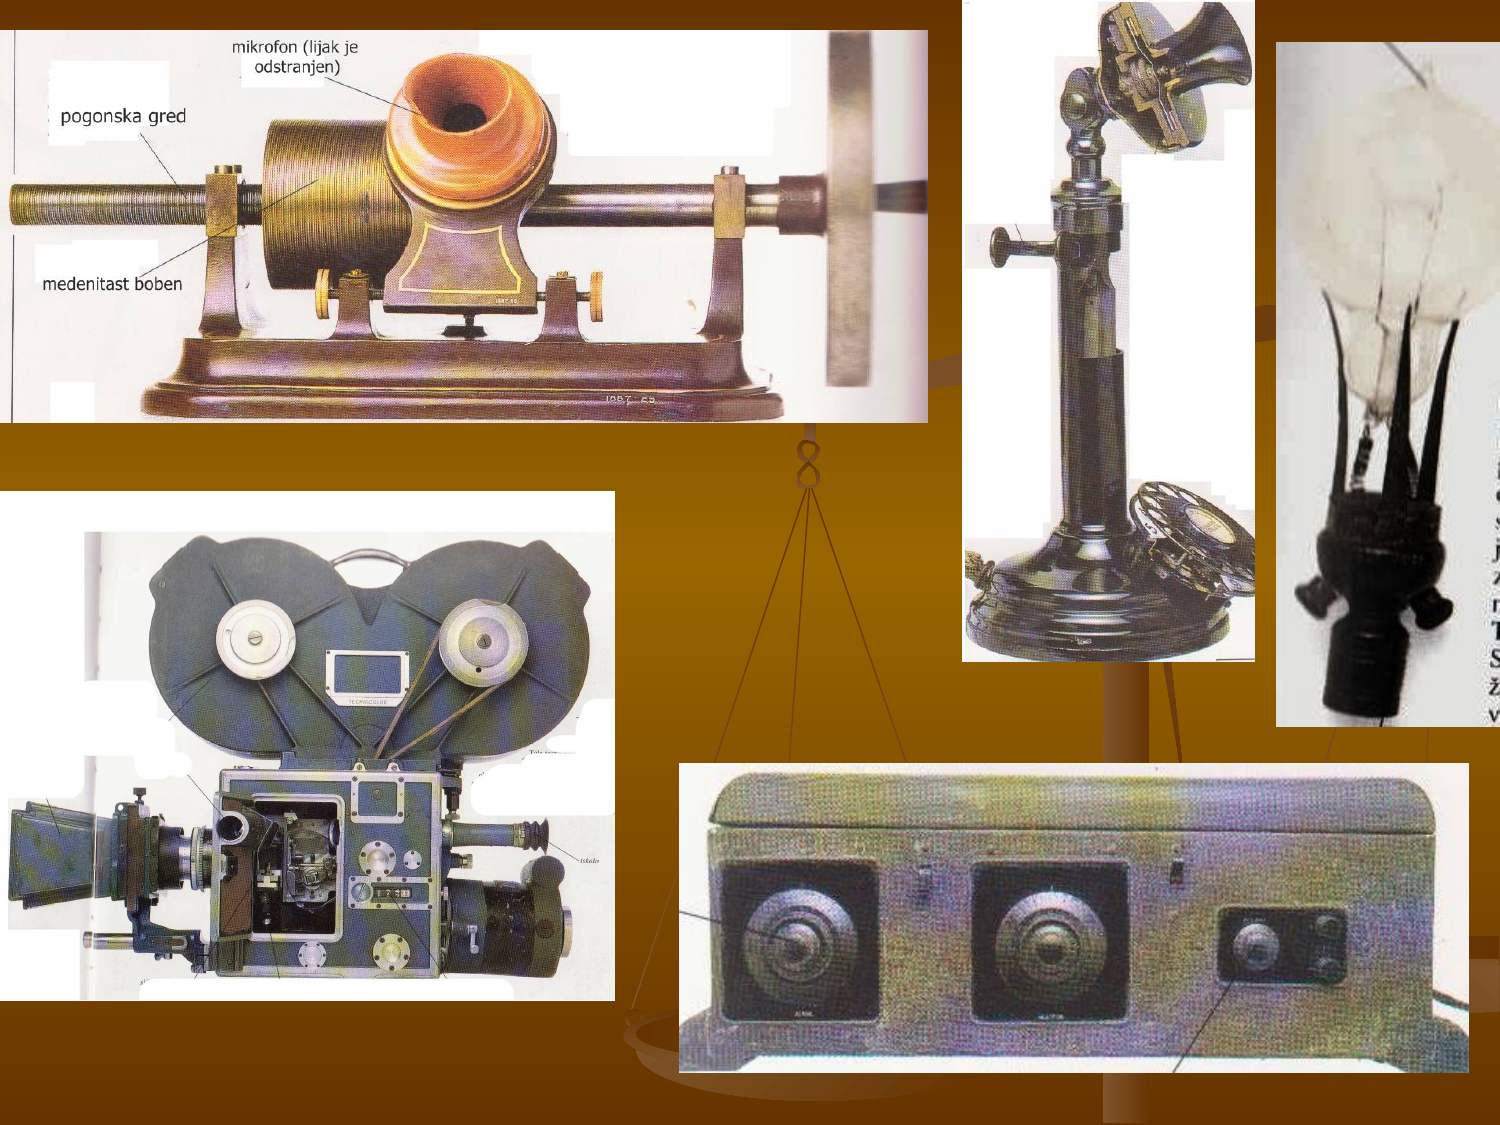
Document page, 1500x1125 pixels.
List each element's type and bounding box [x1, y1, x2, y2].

picture [0, 30, 928, 423]
picture [1276, 42, 1500, 728]
picture [679, 763, 1469, 1073]
picture [0, 491, 615, 1001]
picture [962, 0, 1255, 662]
